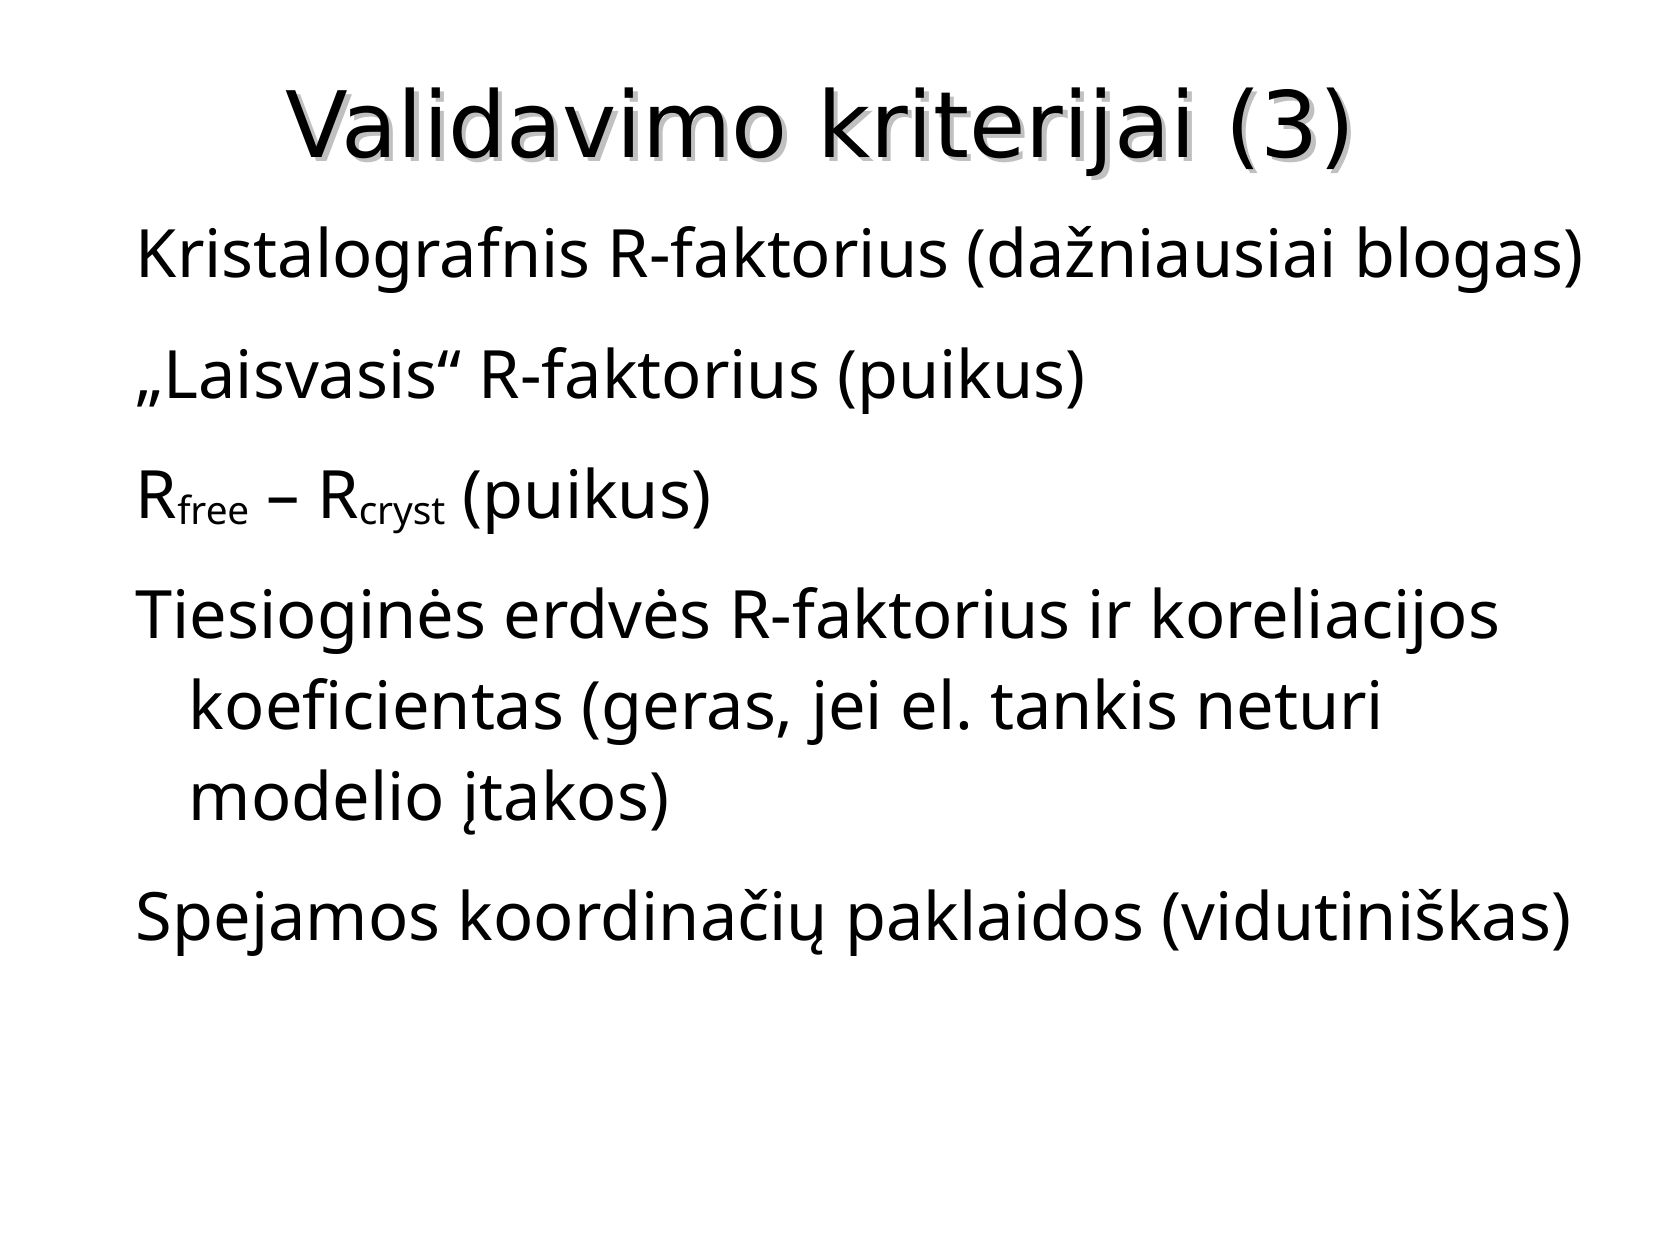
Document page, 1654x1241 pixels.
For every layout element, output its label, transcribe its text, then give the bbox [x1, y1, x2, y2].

title Validavimo kriterijai (3) [76, 29, 1565, 222]
list Kristalografnis R-faktorius (dažniausiai blogas) „Laisvasis“ R-faktorius (puikus) Rfree – Rcryst (puikus) Tiesioginės erdvės R-faktorius ir koreliacijos koeficientas (geras, jei el. tankis neturi modelio įtakos) Spejamos koordinačių paklaidos (vidutiniškas) [118, 206, 1607, 1070]
